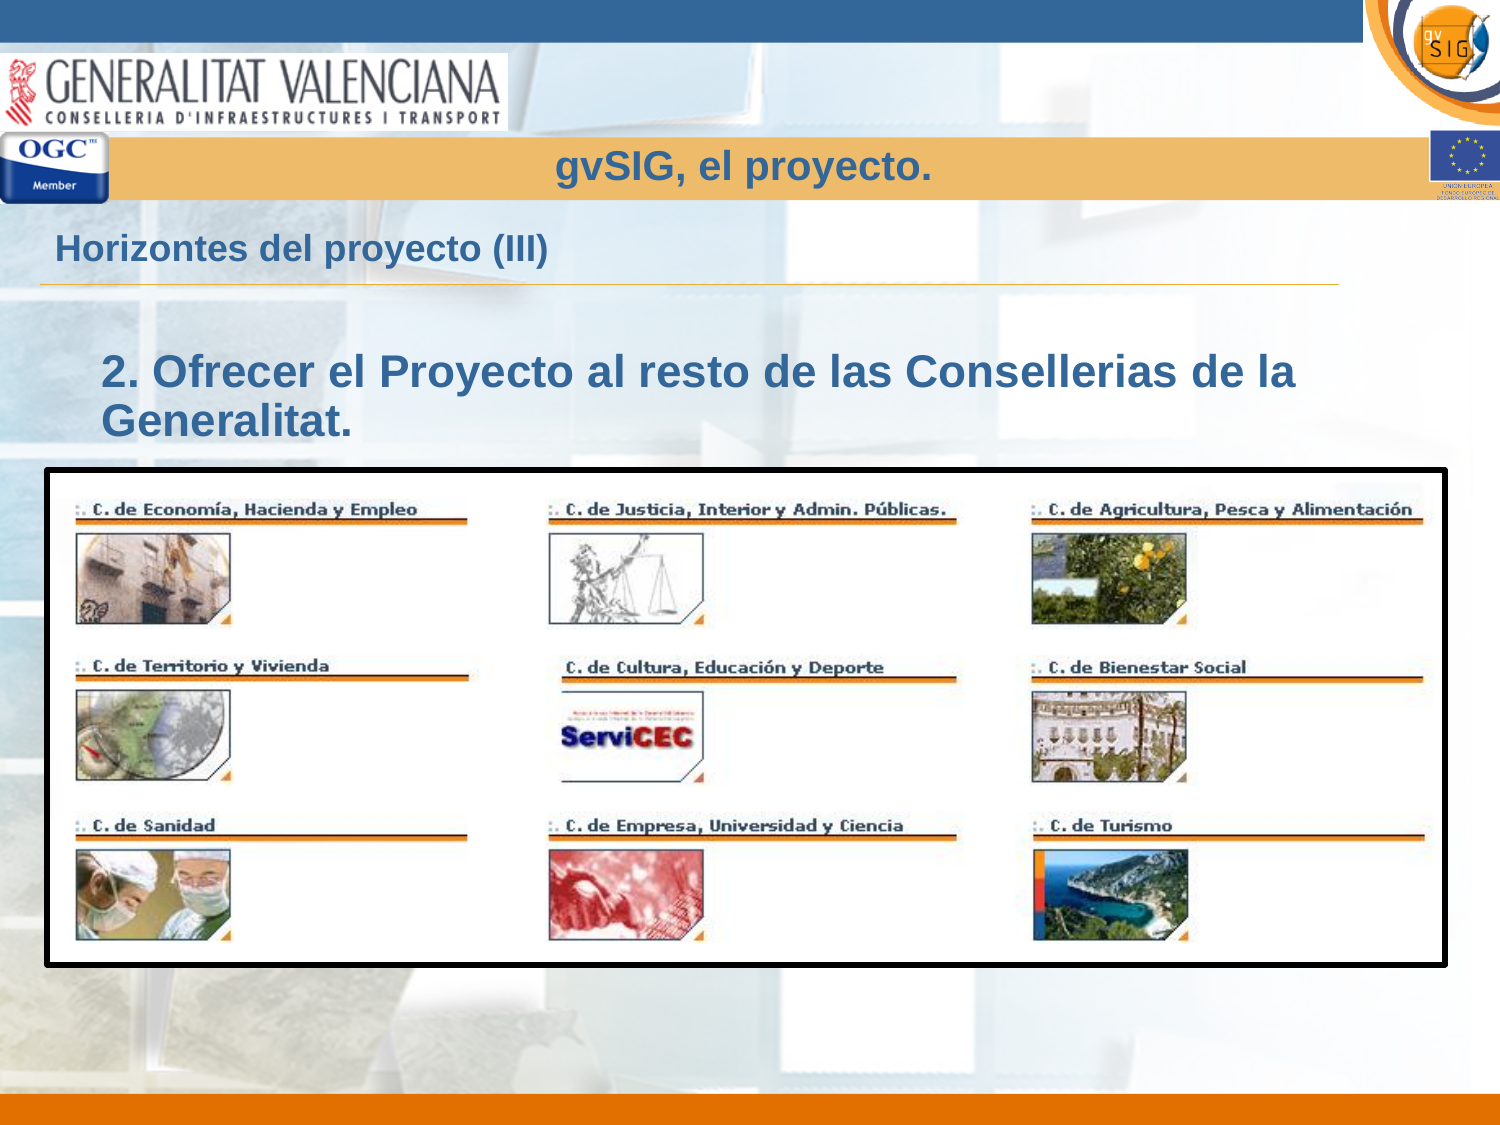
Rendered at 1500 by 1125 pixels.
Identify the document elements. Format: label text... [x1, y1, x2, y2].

picture [0, 132, 109, 137]
picture [1429, 129, 1500, 200]
picture [50, 473, 1443, 962]
text_box gvSIG, el proyecto. [0, 137, 1488, 203]
text_box 2. Ofrecer el Proyecto al resto de las Consellerias de la Generalitat. [101, 348, 1378, 451]
picture [0, 53, 508, 131]
text_box Horizontes del proyecto (III) [40, 221, 691, 283]
picture [1363, 0, 1500, 127]
